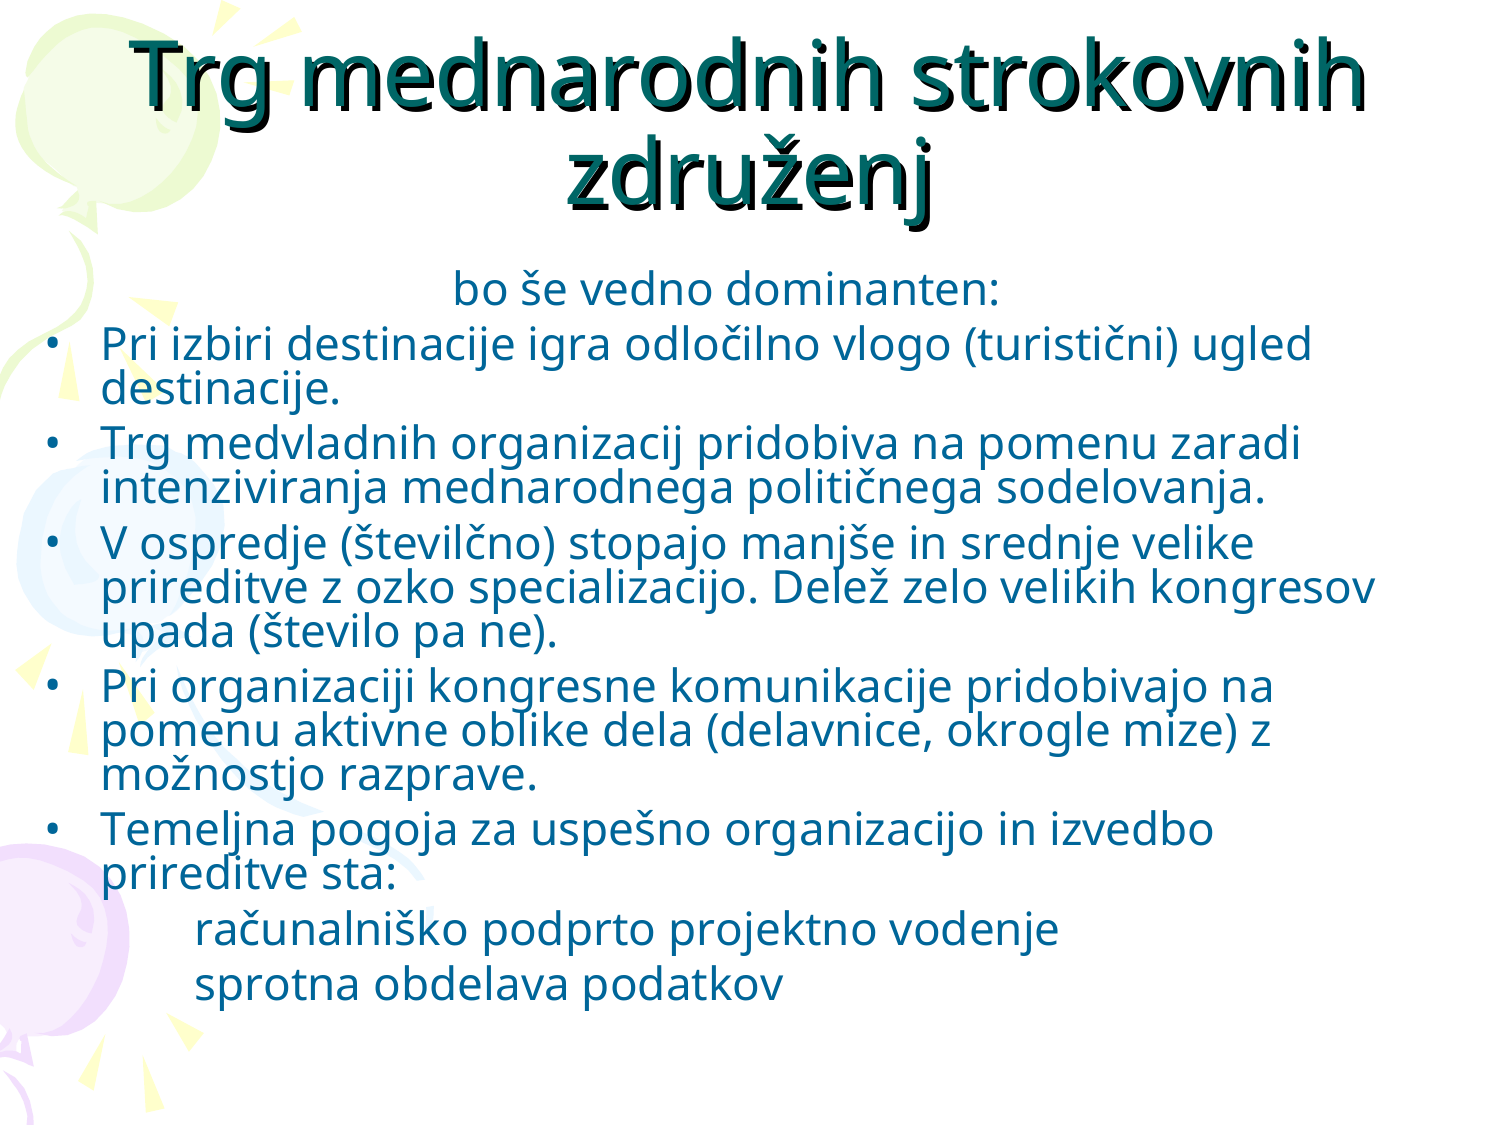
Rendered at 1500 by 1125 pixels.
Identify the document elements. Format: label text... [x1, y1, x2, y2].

title Trg mednarodnih strokovnih združenj [72, 16, 1426, 233]
list bo še vedno dominanten: Pri izbiri destinacije igra odločilno vlogo (turistični) ugled destinacije. Trg medvladnih organizacij pridobiva na pomenu zaradi intenziviranja mednarodnega političnega sodelovanja. V ospredje (številčno) stopajo manjše in srednje velike prireditve z ozko specializacijo. Delež zelo velikih kongresov upada (število pa ne). Pri organizaciji kongresne komunikacije pridobivajo na pomenu aktivne oblike dela (delavnice, okrogle mize) z možnostjo razprave. Temeljna pogoja za uspešno organizacijo in izvedbo prireditve sta: računalniško podprto projektno vodenje sprotna obdelava podatkov [29, 262, 1426, 1095]
